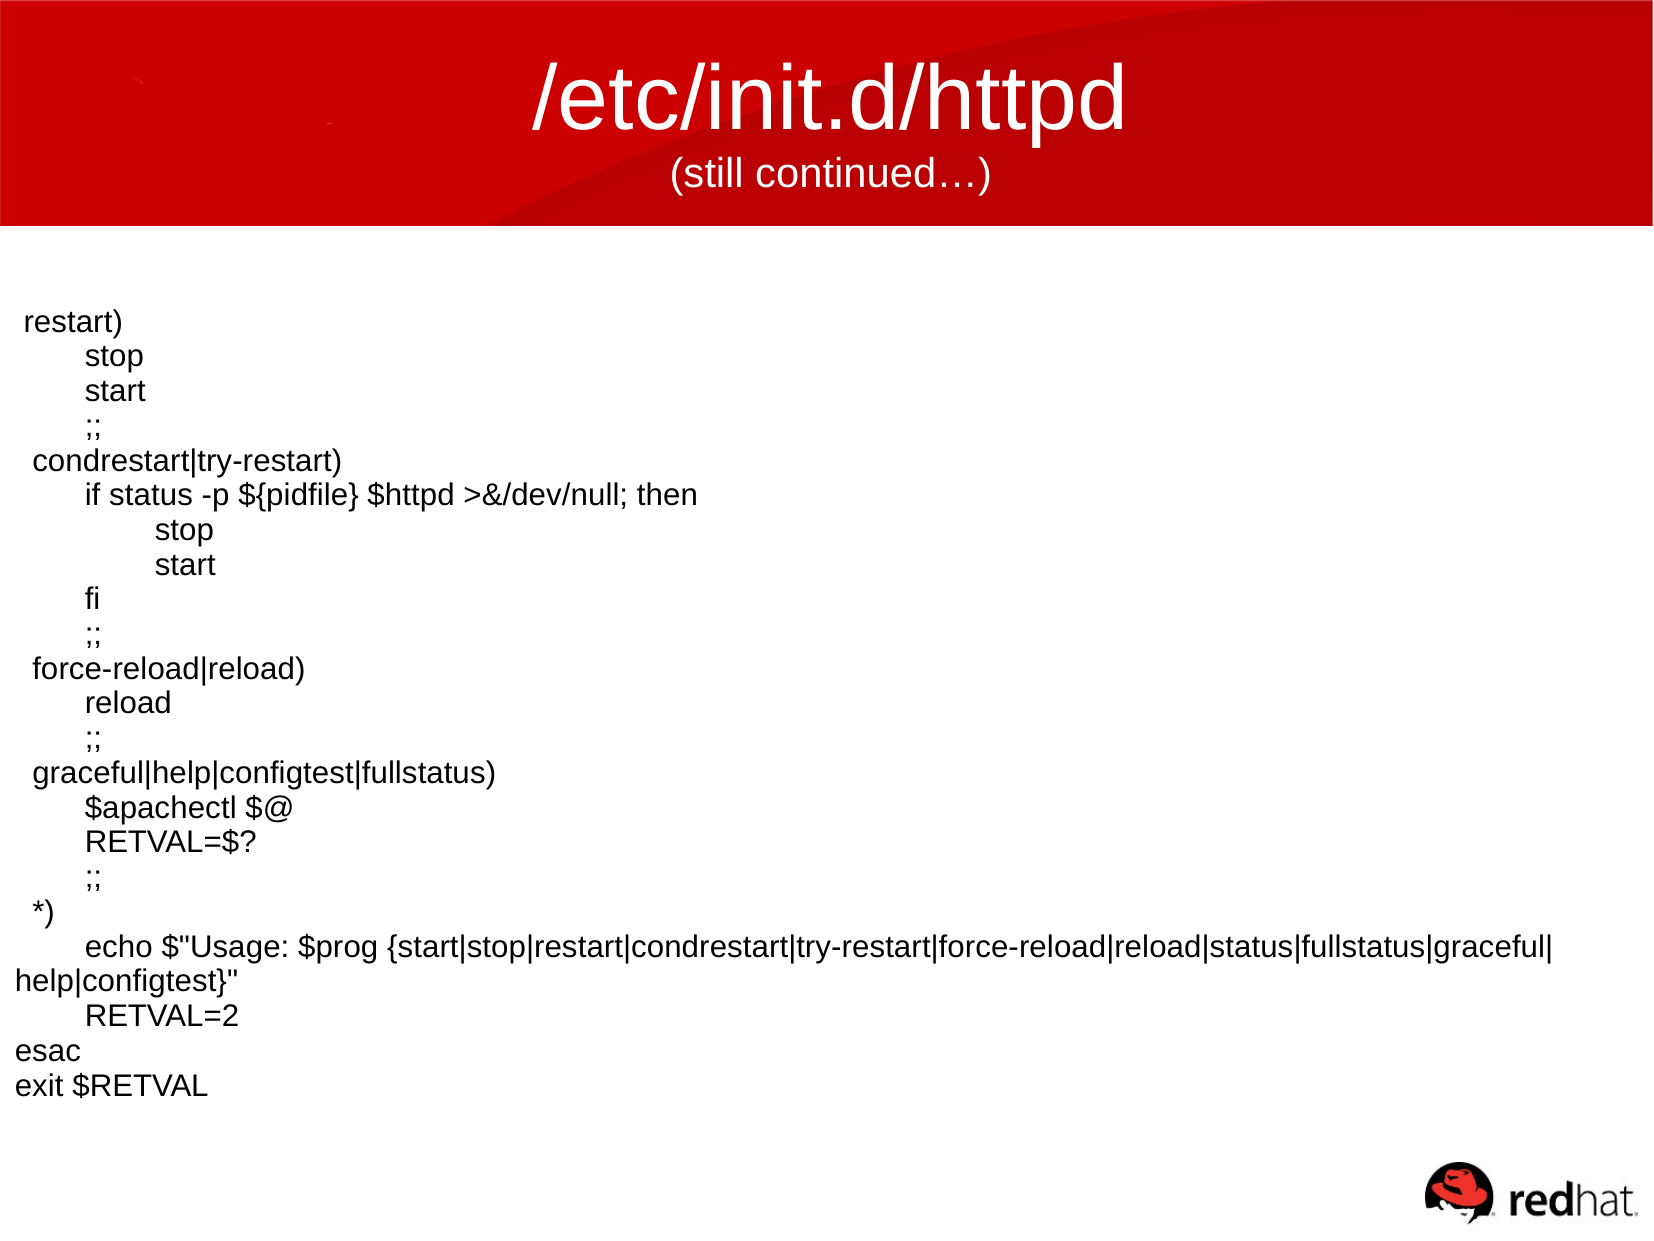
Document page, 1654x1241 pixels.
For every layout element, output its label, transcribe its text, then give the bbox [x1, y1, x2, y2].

picture [0, 0, 1653, 226]
picture [1425, 1162, 1638, 1232]
text_box restart) stop start ;; condrestart|try-restart) if status -p ${pidfile} $httpd >&/dev/null; then stop start fi ;; force-reload|reload) reload ;; graceful|help|configtest|fullstatus) $apachectl $@ RETVAL=$? ;; *) echo $"Usage: $prog {start|stop|restart|condrestart|try-restart|force-reload|reload|status|fullstatus|graceful|help|configtest}" RETVAL=2 esac exit $RETVAL [0, 296, 1636, 1111]
title /etc/init.d/httpd (still continued…) [86, 17, 1576, 226]
